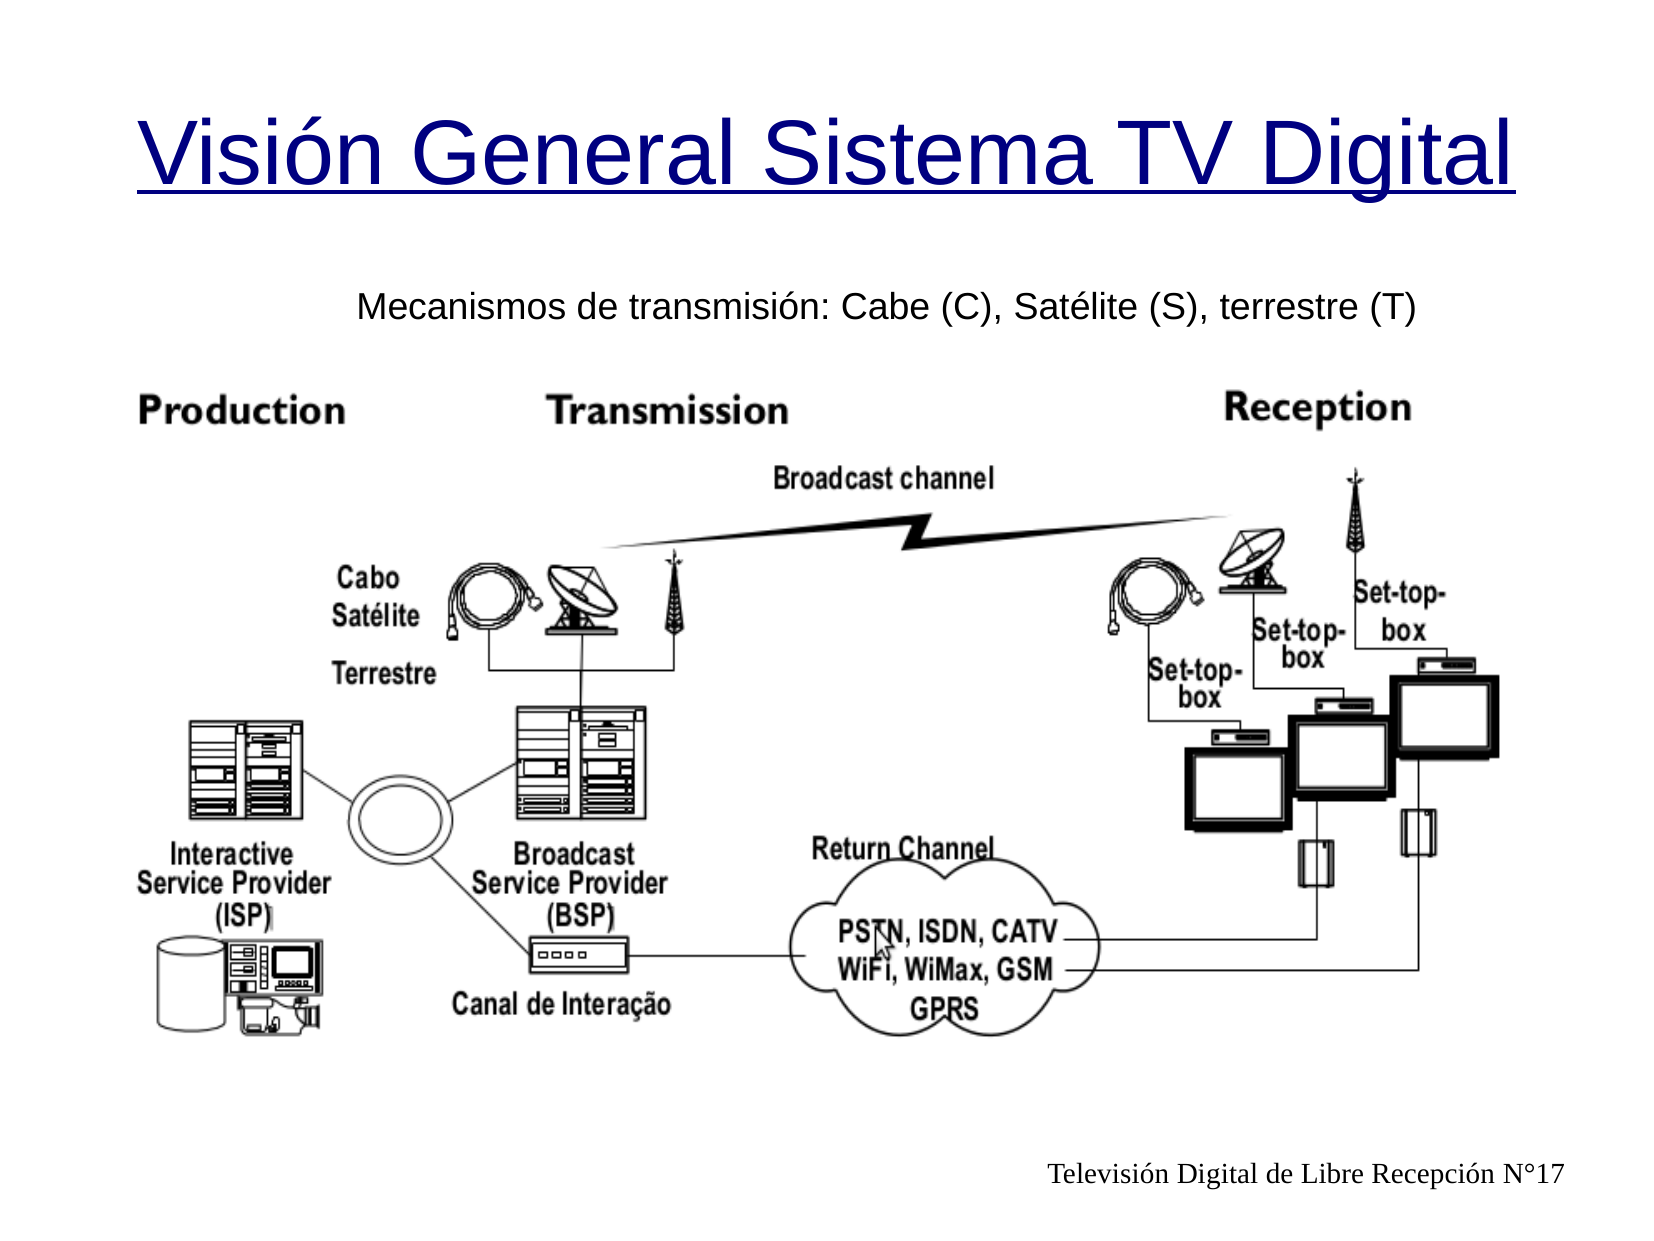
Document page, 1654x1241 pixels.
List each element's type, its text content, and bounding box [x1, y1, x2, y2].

picture [82, 352, 1538, 1118]
text_box Mecanismos de transmisión: Cabe (C), Satélite (S), terrestre (T) [341, 278, 1433, 335]
title Visión General Sistema TV Digital [82, 49, 1571, 257]
